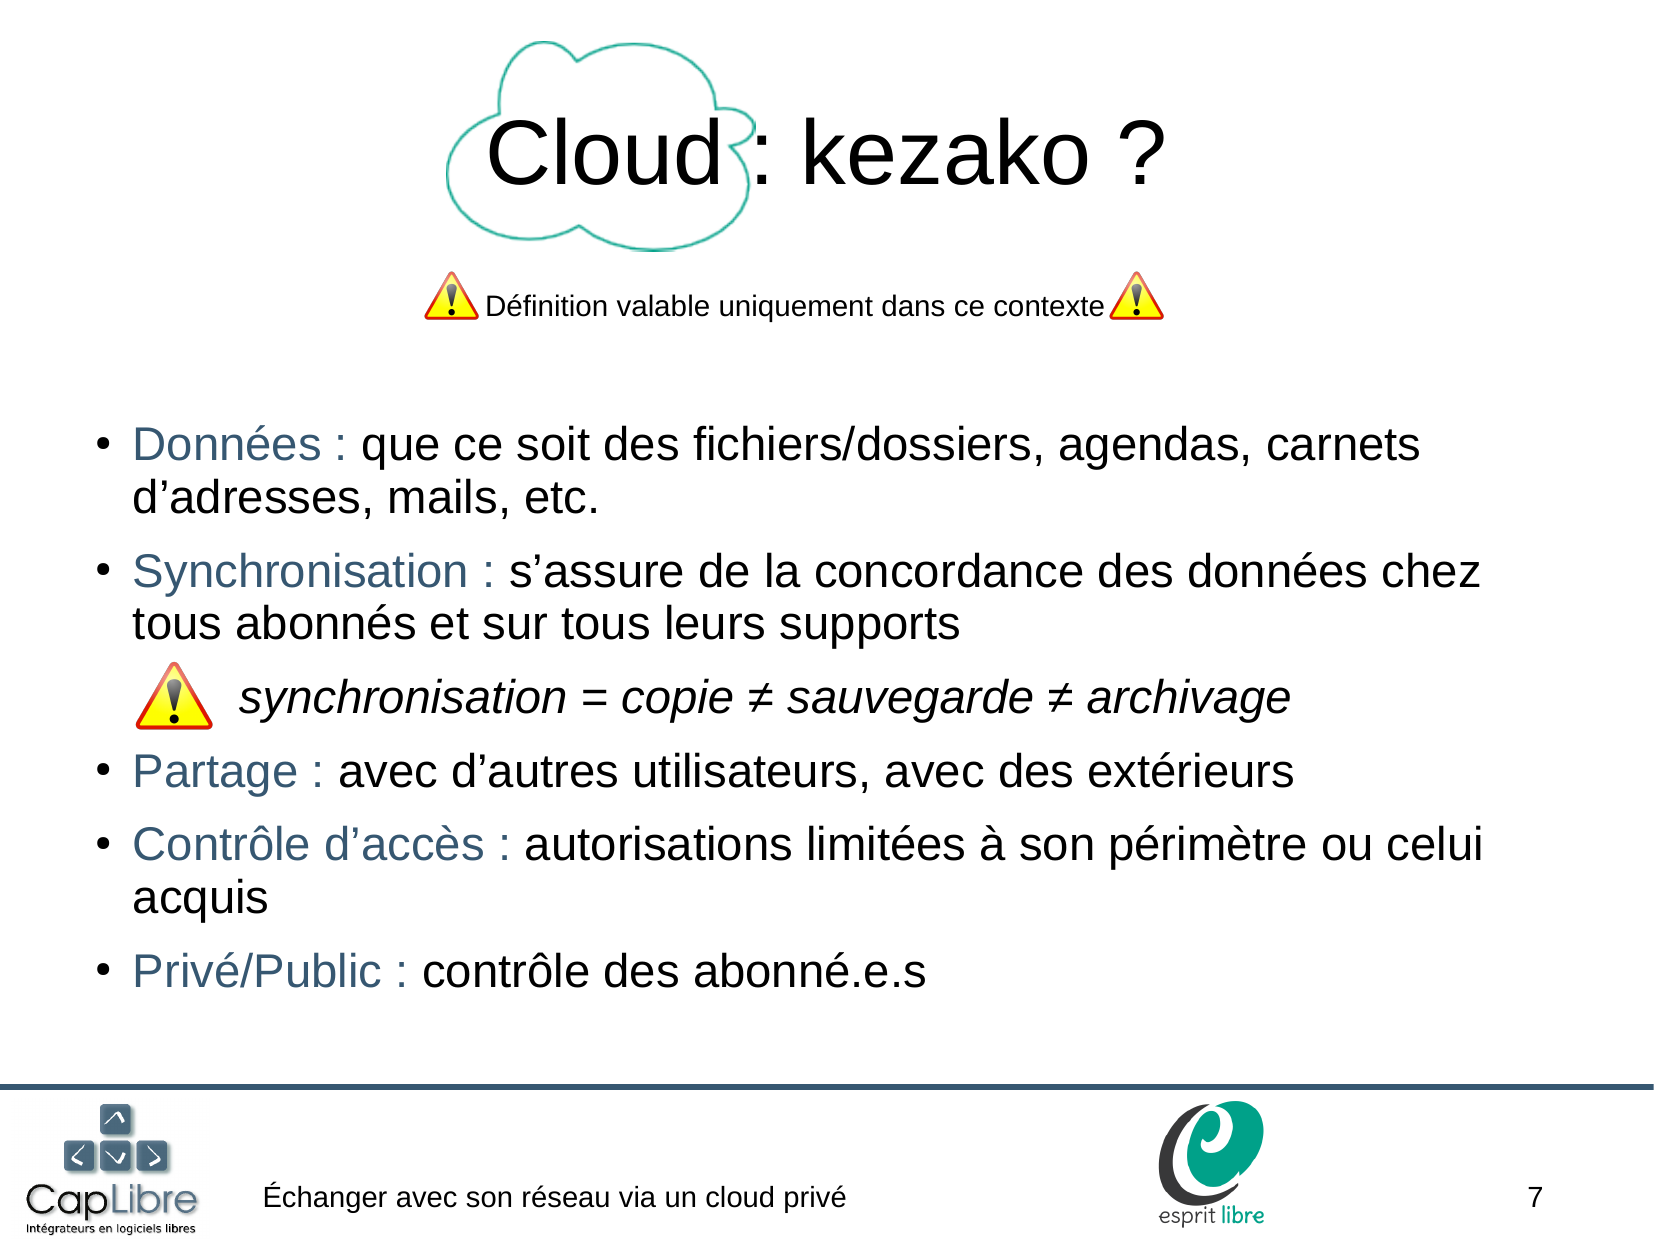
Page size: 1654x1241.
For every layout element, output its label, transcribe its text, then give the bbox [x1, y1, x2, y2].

picture [11, 1098, 210, 1239]
picture [1145, 1098, 1276, 1229]
list Définition valable uniquement dans ce contexte Données : que ce soit des fichiers/dossiers, agendas, carnets d’adresses, mails, etc. Synchronisation : s’assure de la concordance des données chez tous abonnés et sur tous leurs supports synchronisation = copie ≠ sauvegarde ≠ archivage Partage : avec d’autres utilisateurs, avec des extérieurs Contrôle d’accès : autorisations limitées à son périmètre ou celui acquis Privé/Public : contrôle des abonné.e.s [82, 290, 1571, 1010]
picture [1109, 271, 1164, 320]
picture [446, 41, 756, 252]
picture [424, 271, 479, 320]
picture [135, 661, 213, 730]
title Cloud : kezako ? [82, 49, 1571, 257]
